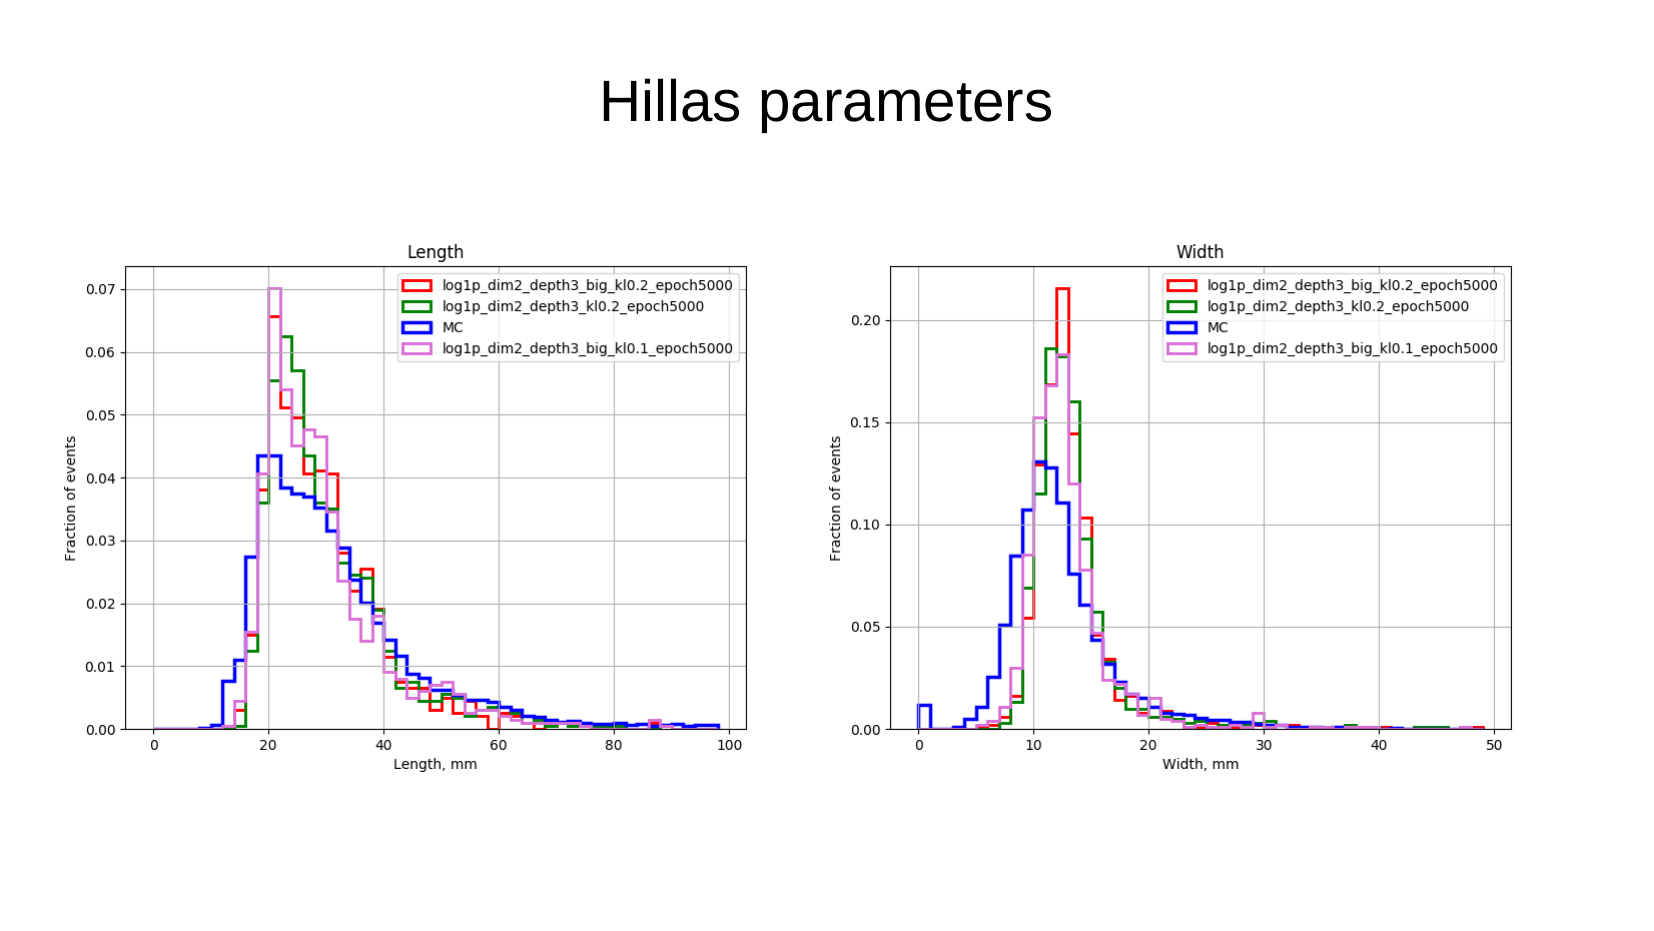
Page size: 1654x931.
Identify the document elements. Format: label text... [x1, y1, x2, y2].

title Hillas parameters [82, 37, 1571, 166]
picture [25, 194, 1591, 796]
